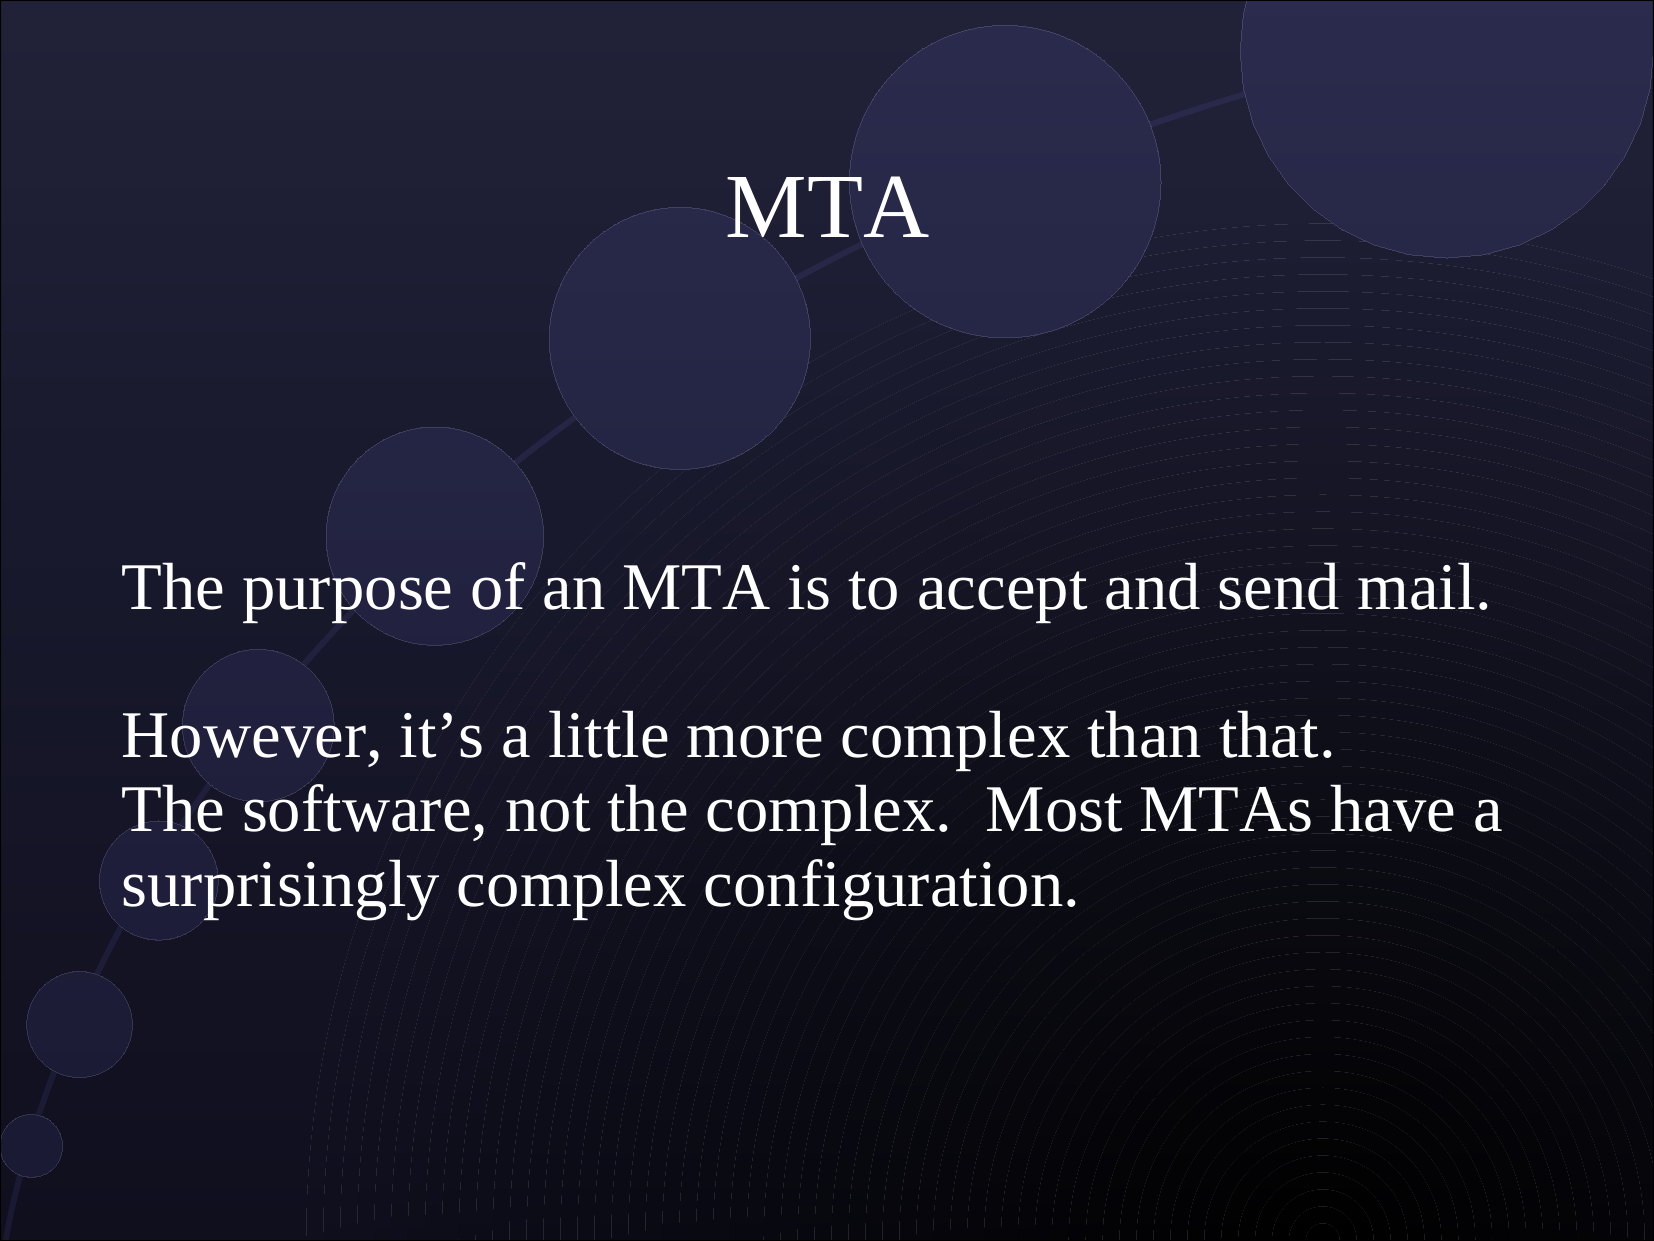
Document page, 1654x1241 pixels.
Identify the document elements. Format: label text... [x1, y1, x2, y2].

subtitle The purpose of an MTA is to accept and send mail. However, it’s a little more complex than that. The software, not the complex. Most MTAs have a surprisingly complex configuration. [121, 344, 1534, 1127]
title MTA [121, 102, 1534, 311]
